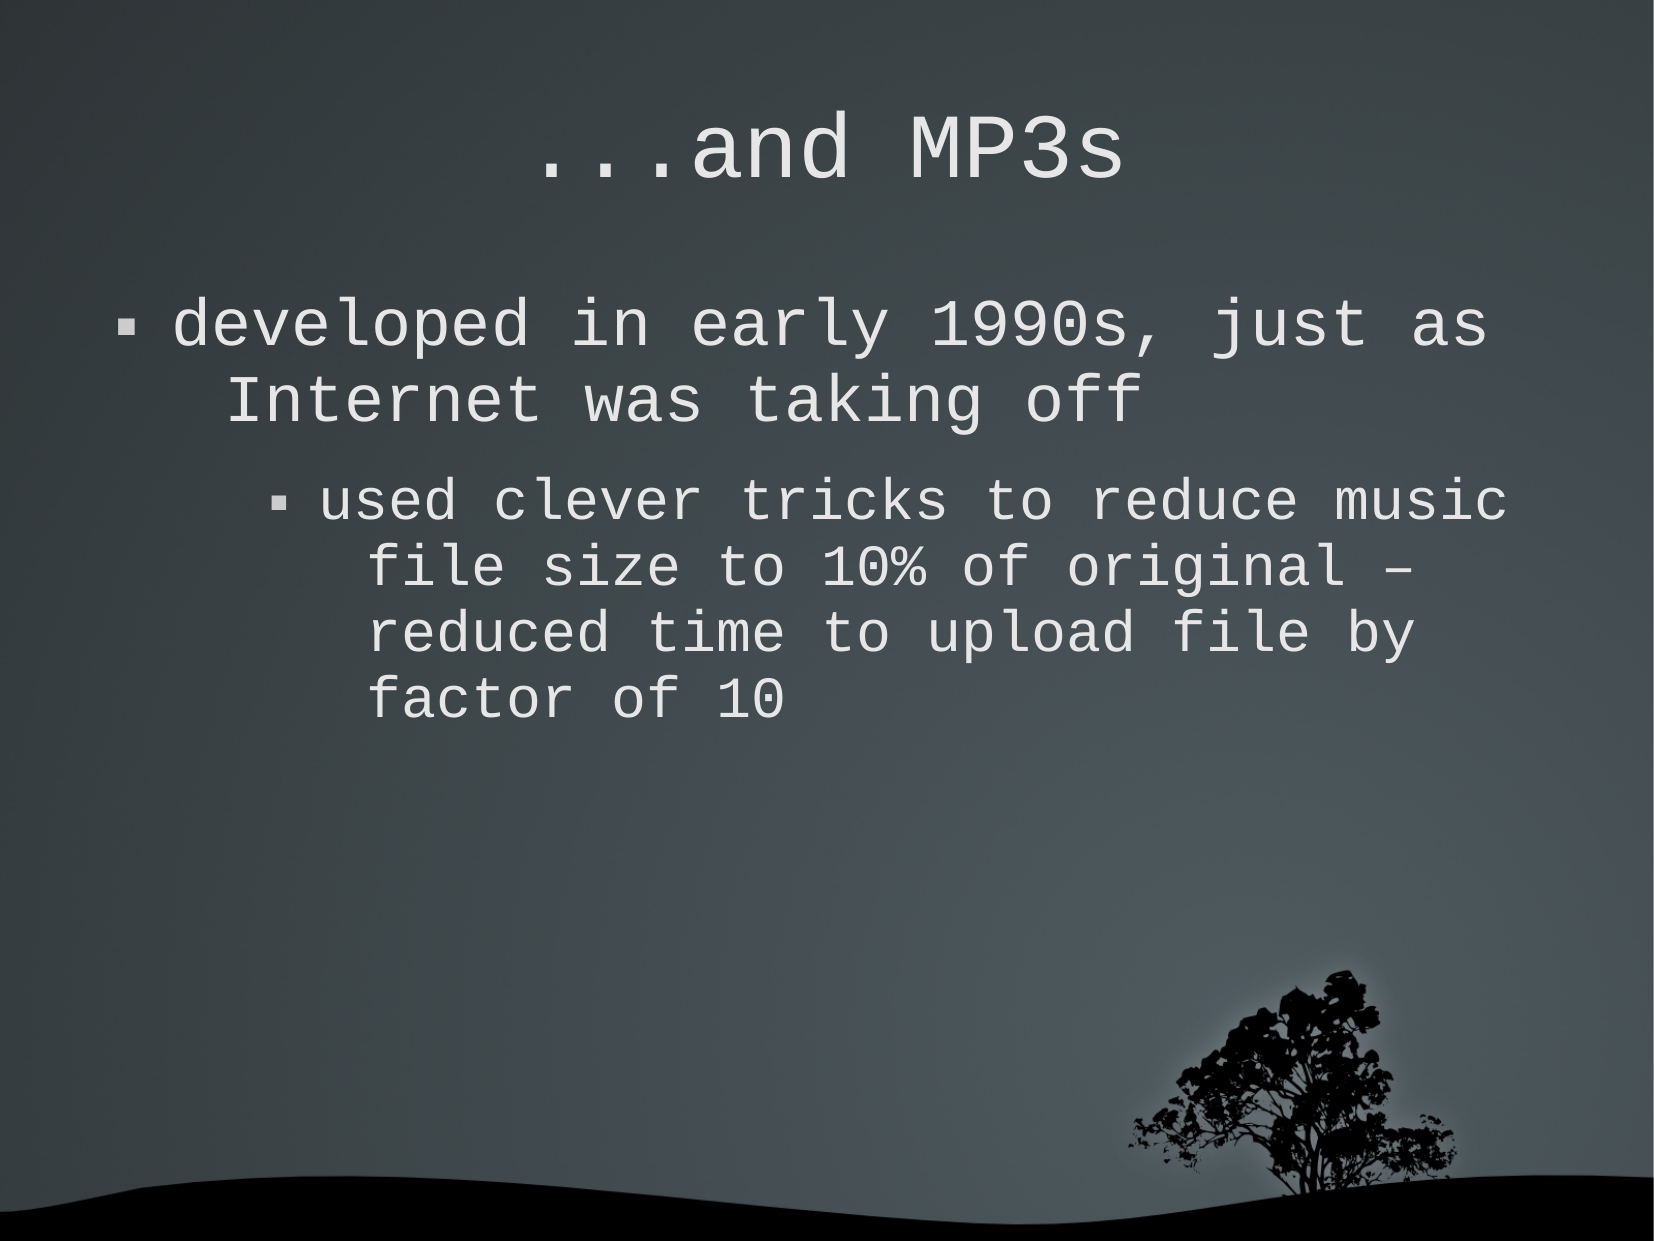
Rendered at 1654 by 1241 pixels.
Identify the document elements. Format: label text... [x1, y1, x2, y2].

list developed in early 1990s, just as Internet was taking off used clever tricks to reduce music file size to 10% of original – reduced time to upload file by factor of 10 [82, 290, 1571, 1094]
title ...and MP3s [82, 56, 1571, 250]
picture [0, 0, 1654, 1241]
